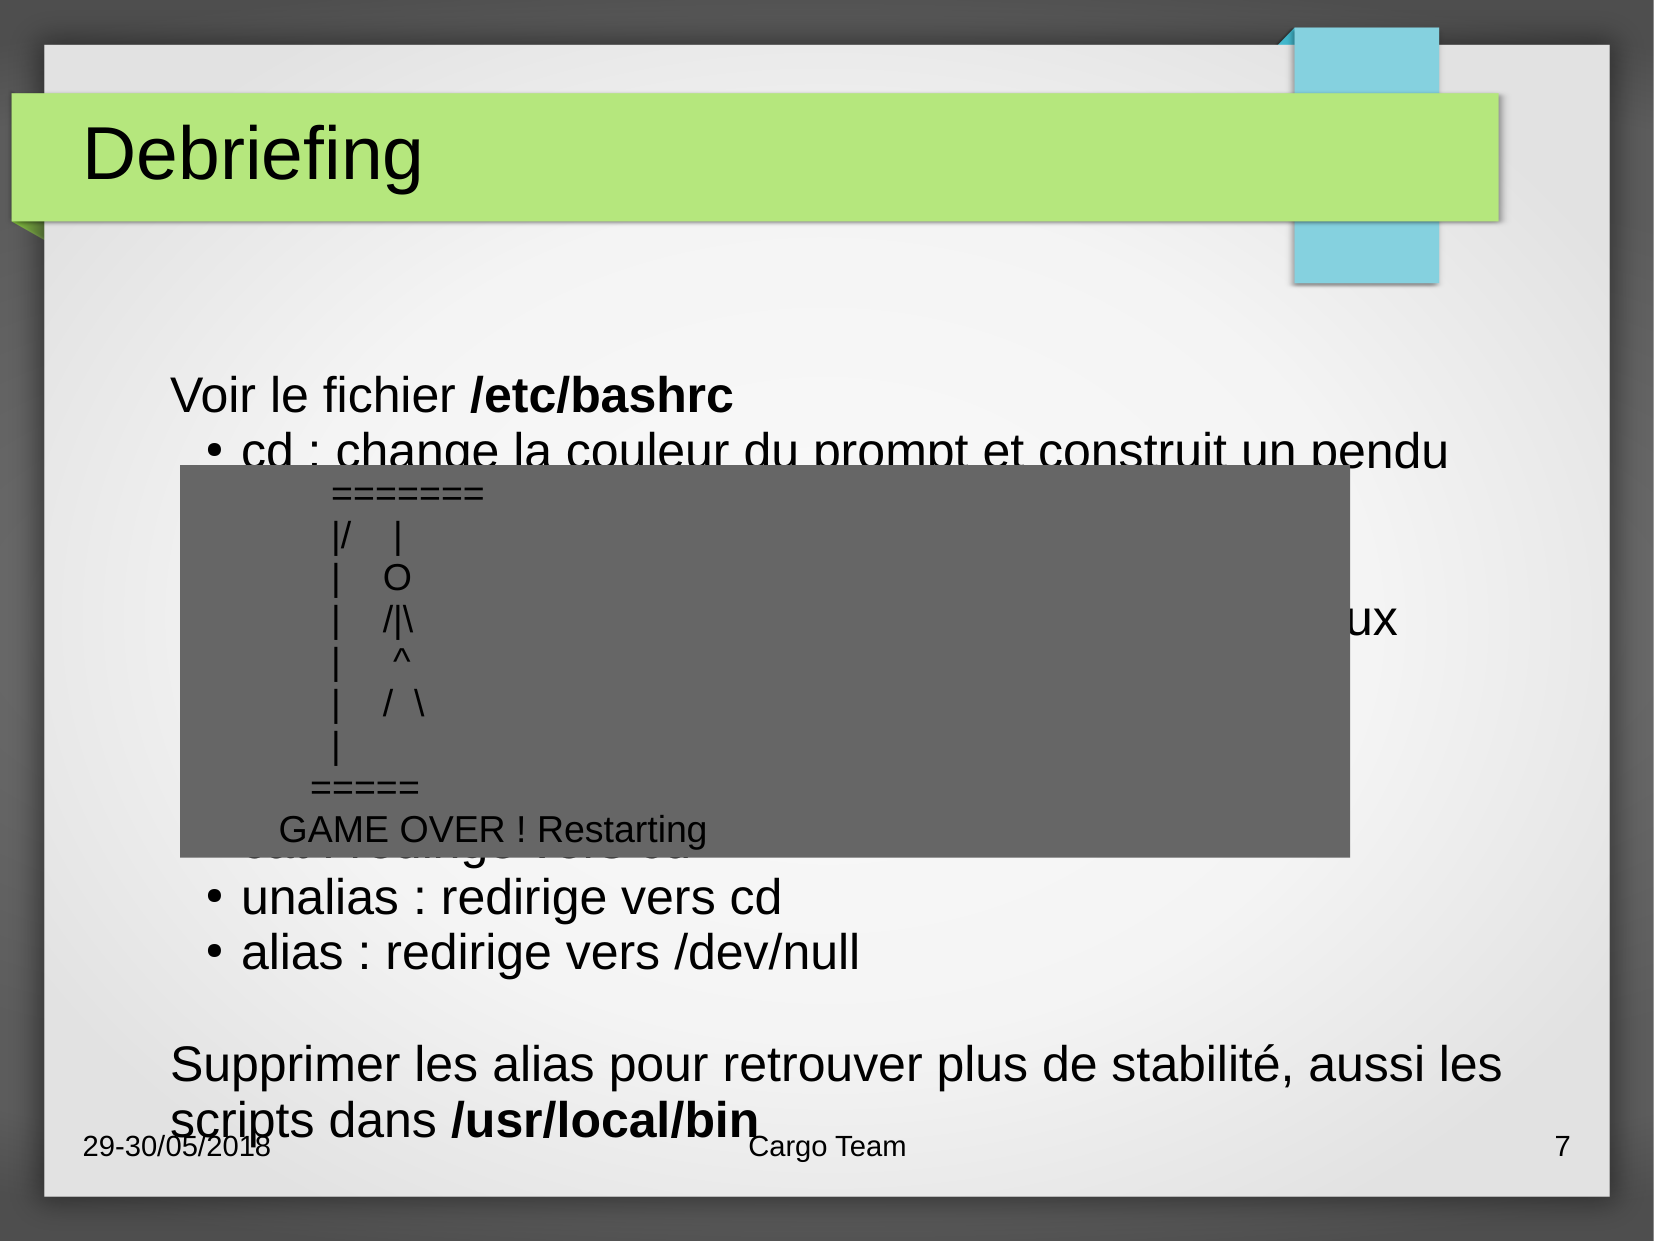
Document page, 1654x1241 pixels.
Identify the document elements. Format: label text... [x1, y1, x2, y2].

text_box Voir le fichier /etc/bashrc cd : change la couleur du prompt et construit un pendu qui redémarre la VM à la fin pwd : pose quelques questions env : affiche un manchot pour l’environnement Linux vi, vim : redirige vers nano nano : redirige vers emacs emacs : redirige vers VI cat : redirige vers cd unalias : redirige vers cd alias : redirige vers /dev/null Supprimer les alias pour retrouver plus de stabilité, aussi les scripts dans /usr/local/bin [120, 360, 1531, 1144]
text_box ======= |/ | | O | /|\ | ^ | / \ | ===== GAME OVER ! Restarting [180, 465, 1351, 798]
picture [0, 0, 1654, 1241]
title Debriefing [82, 94, 1264, 213]
